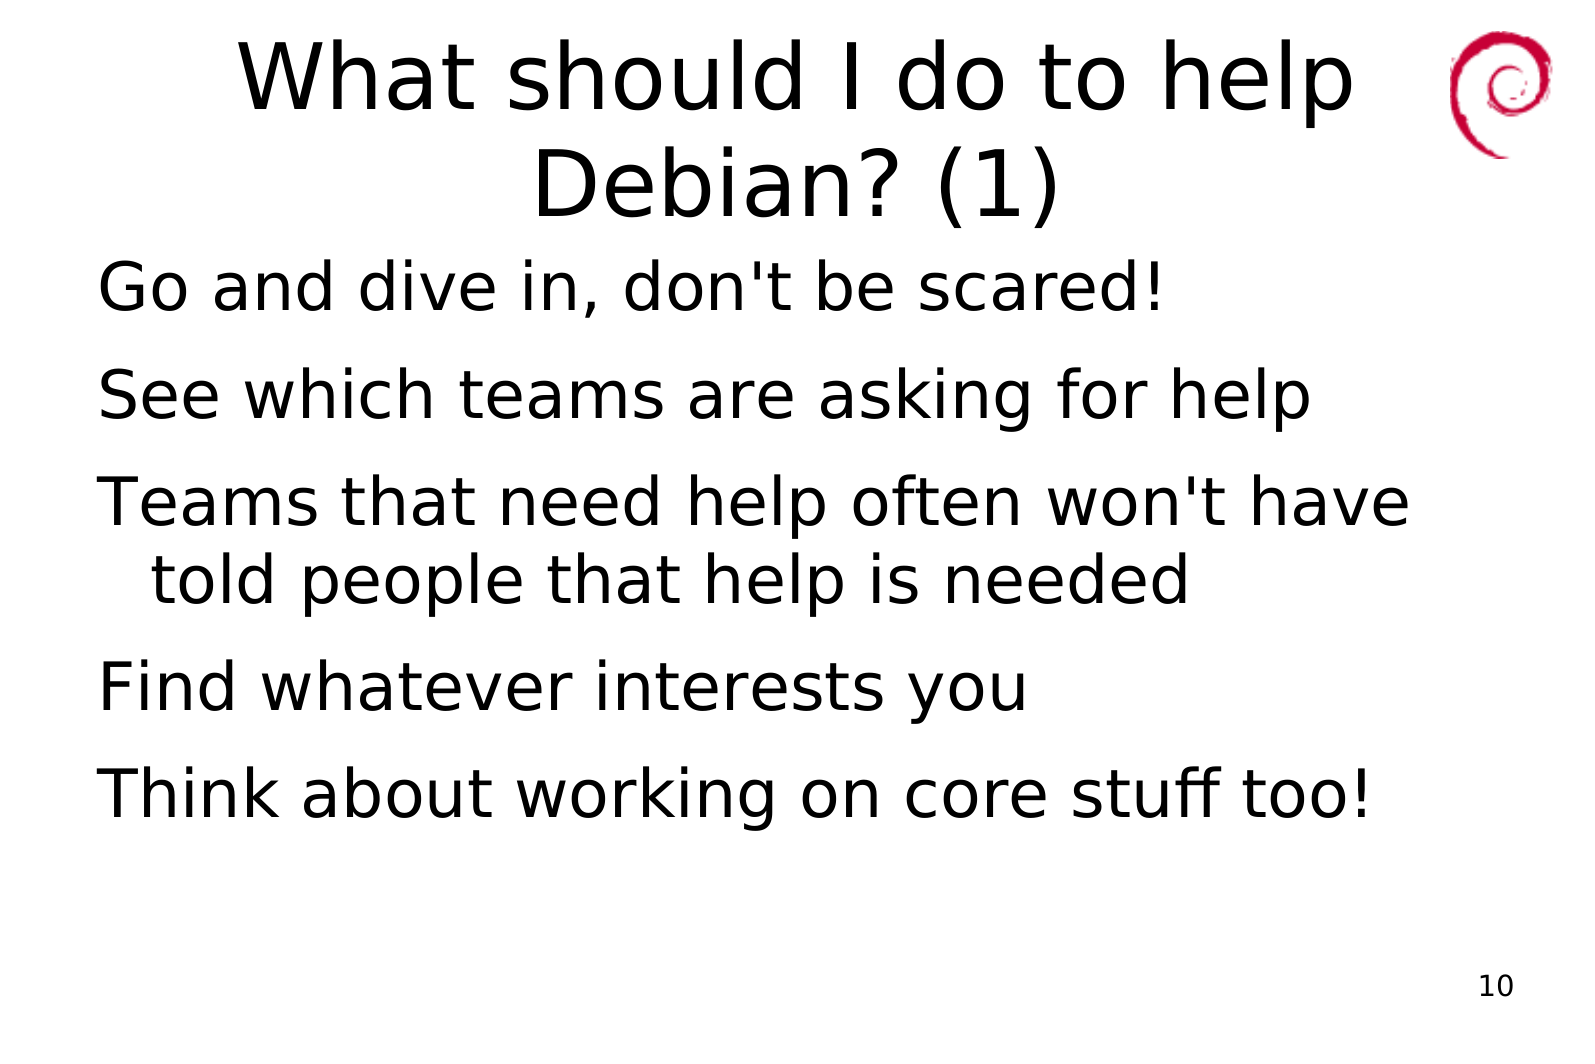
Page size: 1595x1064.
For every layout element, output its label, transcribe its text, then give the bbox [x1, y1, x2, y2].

picture [1515, 31, 1555, 159]
title What should I do to help Debian? (1) [79, 24, 1515, 239]
list Go and dive in, don't be scared! See which teams are asking for help Teams that need help often won't have told people that help is needed Find whatever interests you Think about working on core stuff too! [79, 248, 1515, 951]
